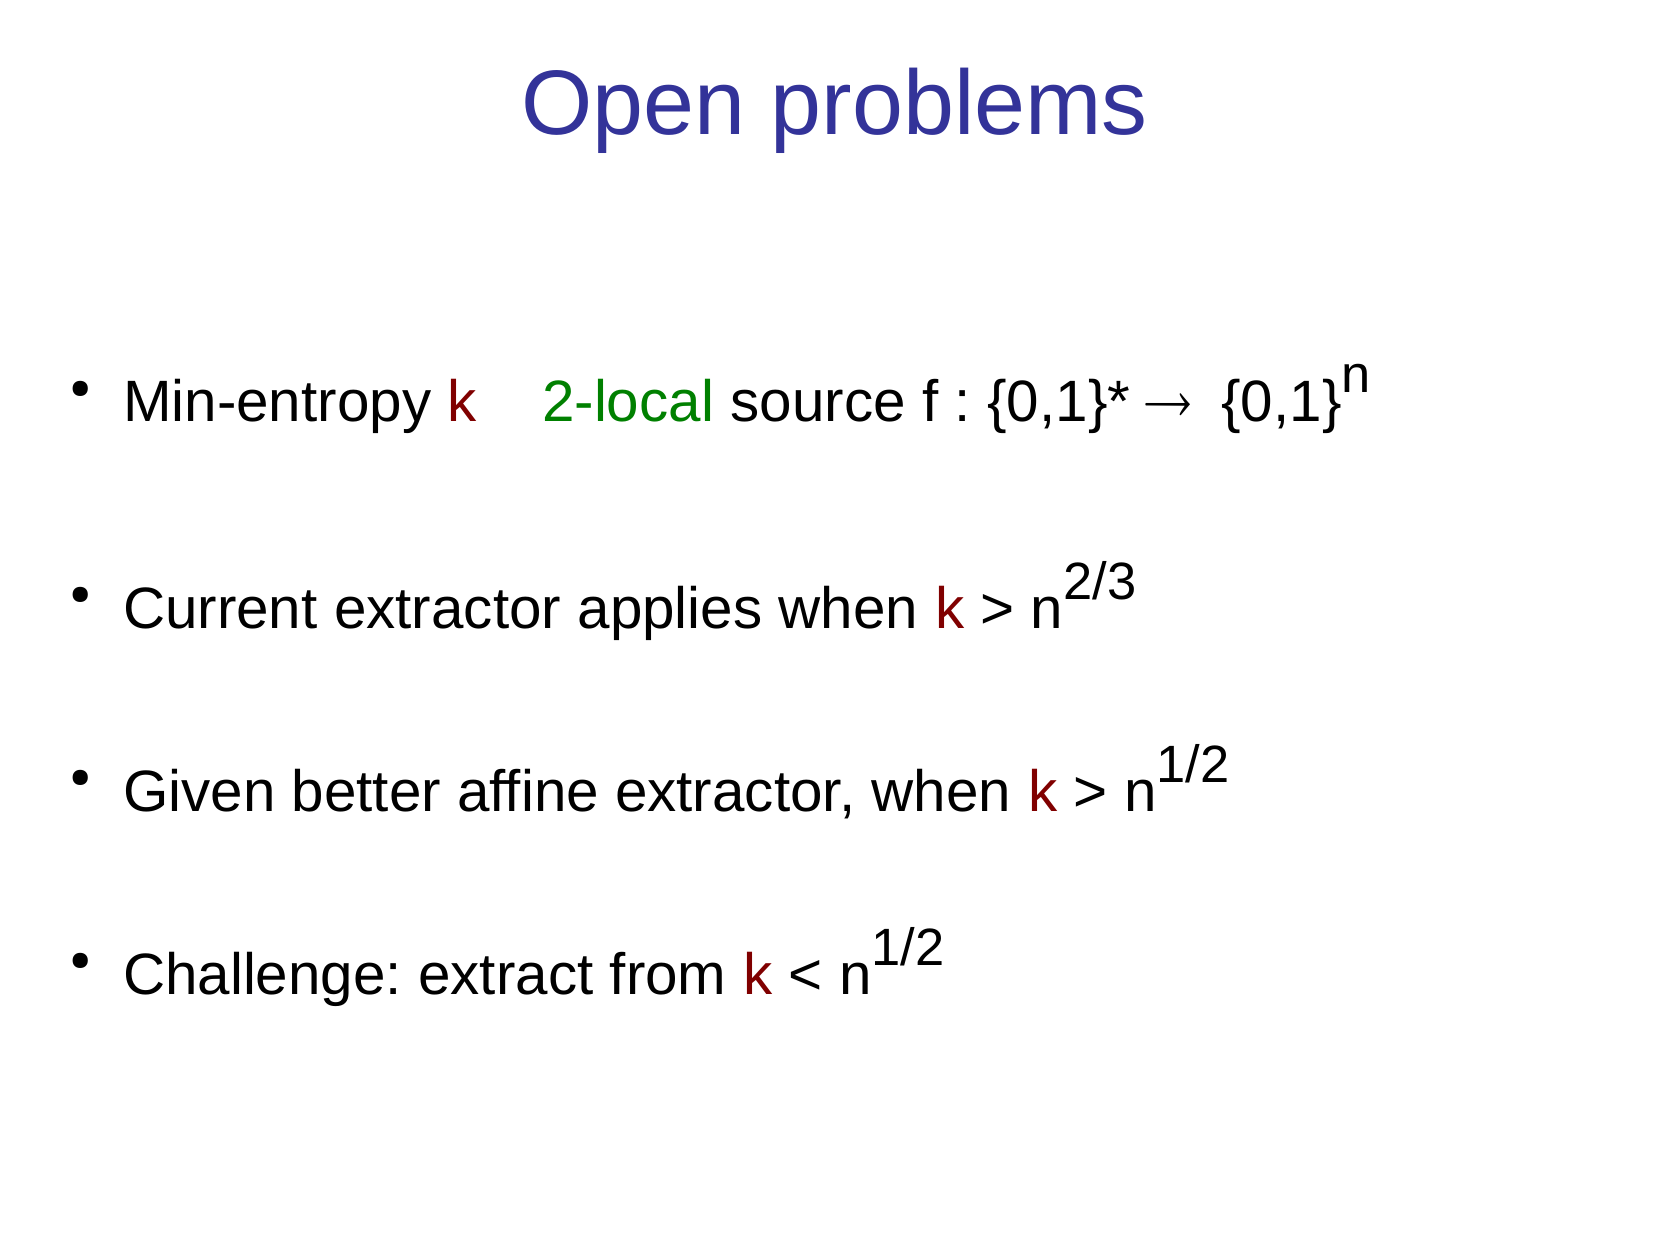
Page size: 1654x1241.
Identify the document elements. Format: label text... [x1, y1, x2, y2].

list Min-entropy k 2-local source f : {0,1}*  {0,1}n Current extractor applies when k > n2/3 Given better affine extractor, when k > n1/2 Challenge: extract from k < n1/2 [37, 337, 1654, 1203]
title Open problems [131, 18, 1538, 188]
